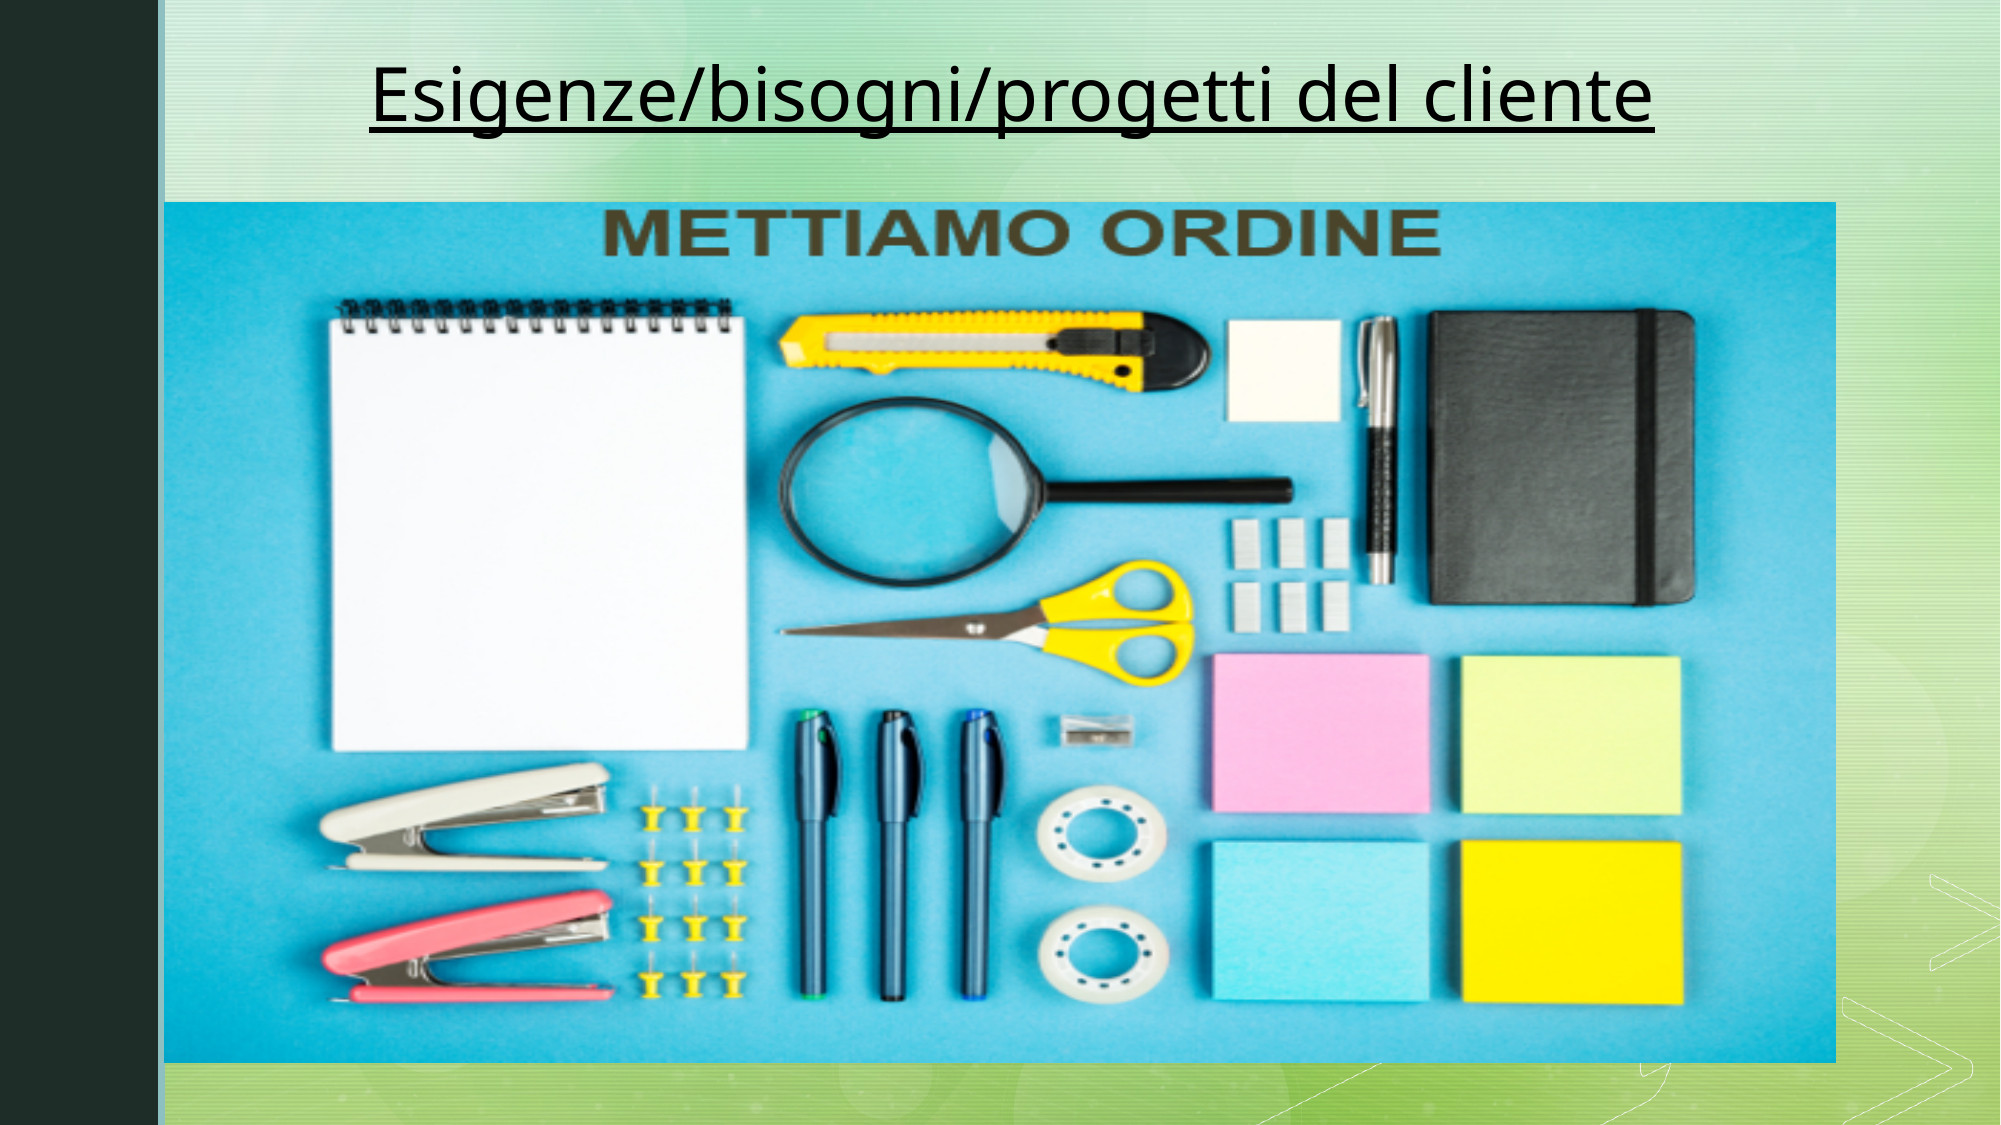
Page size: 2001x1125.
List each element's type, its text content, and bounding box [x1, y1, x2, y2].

picture [164, 202, 1836, 1063]
text_box Esigenze/bisogni/progetti del cliente [354, 32, 1699, 140]
